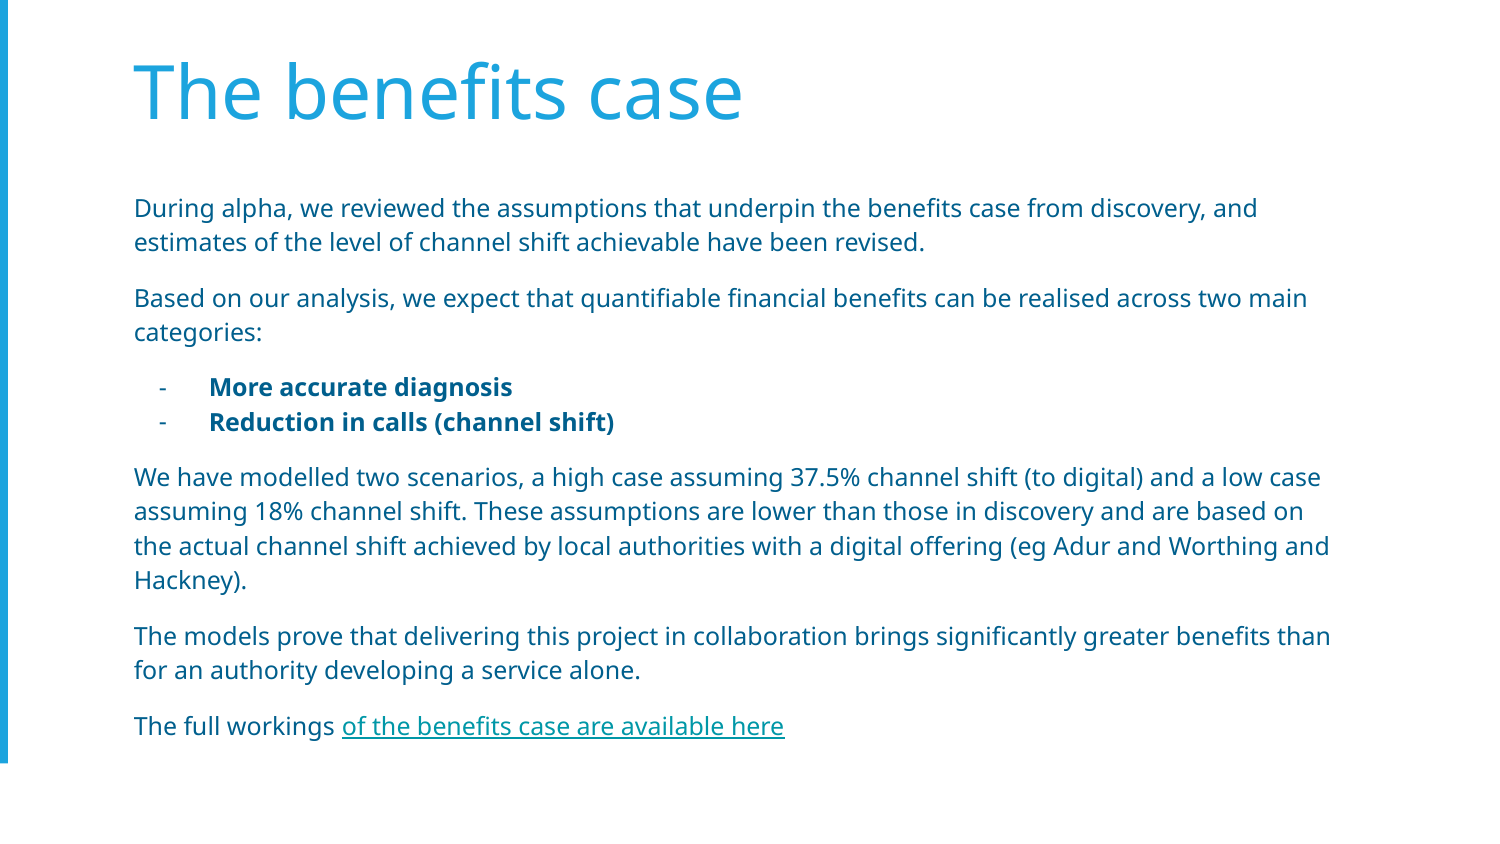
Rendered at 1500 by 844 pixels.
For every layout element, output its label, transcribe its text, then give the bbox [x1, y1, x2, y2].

text_box The benefits case [118, 29, 1328, 127]
text_box During alpha, we reviewed the assumptions that underpin the benefits case from discovery, and estimates of the level of channel shift achievable have been revised. Based on our analysis, we expect that quantifiable financial benefits can be realised across two main categories: More accurate diagnosis Reduction in calls (channel shift) We have modelled two scenarios, a high case assuming 37.5% channel shift (to digital) and a low case assuming 18% channel shift. These assumptions are lower than those in discovery and are based on the actual channel shift achieved by local authorities with a digital offering (eg Adur and Worthing and Hackney). The models prove that delivering this project in collaboration brings significantly greater benefits than for an authority developing a service alone. The full workings of the benefits case are available here [118, 172, 1366, 711]
